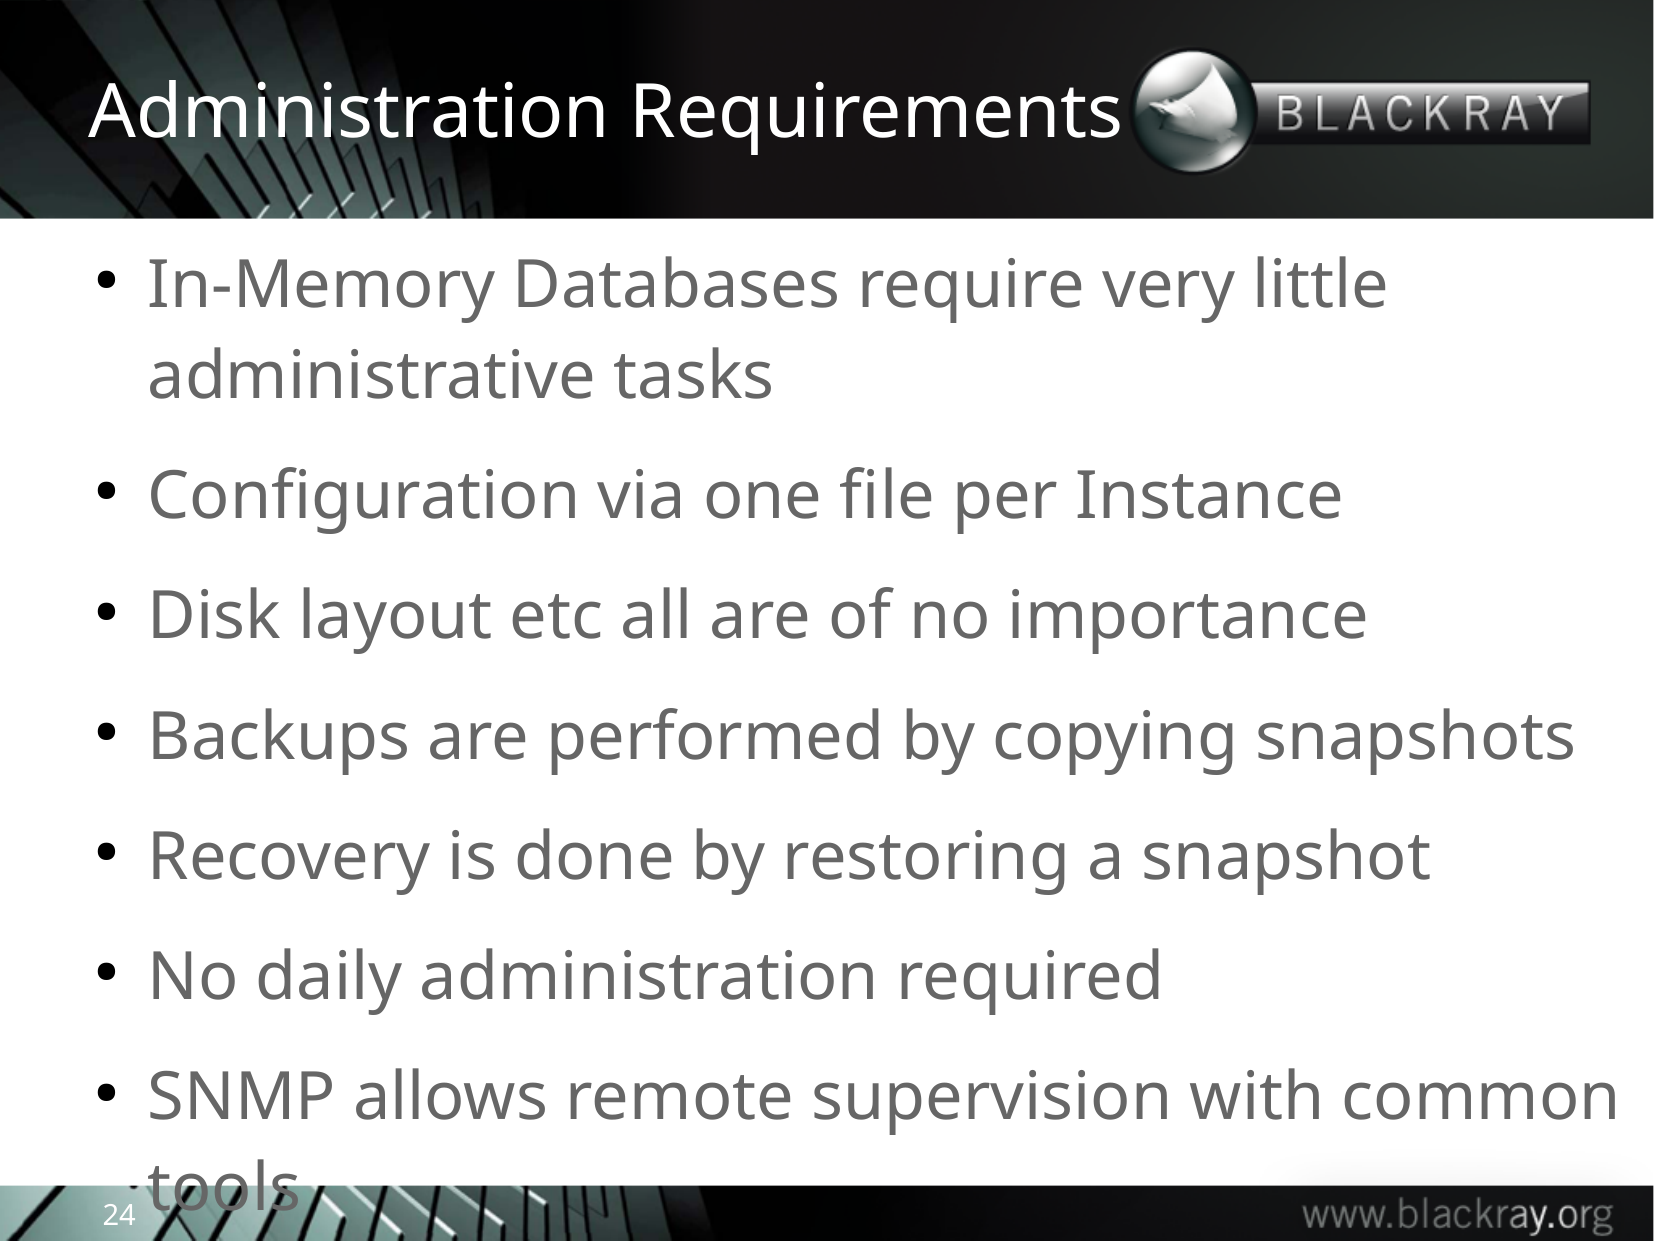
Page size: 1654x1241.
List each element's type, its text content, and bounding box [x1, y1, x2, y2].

picture [0, 0, 1654, 1241]
list In-Memory Databases require very little administrative tasks Configuration via one file per Instance Disk layout etc all are of no importance Backups are performed by copying snapshots Recovery is done by restoring a snapshot No daily administration required SNMP allows remote supervision with common tools [76, 236, 1625, 1137]
title Administration Requirements [88, 46, 1577, 170]
